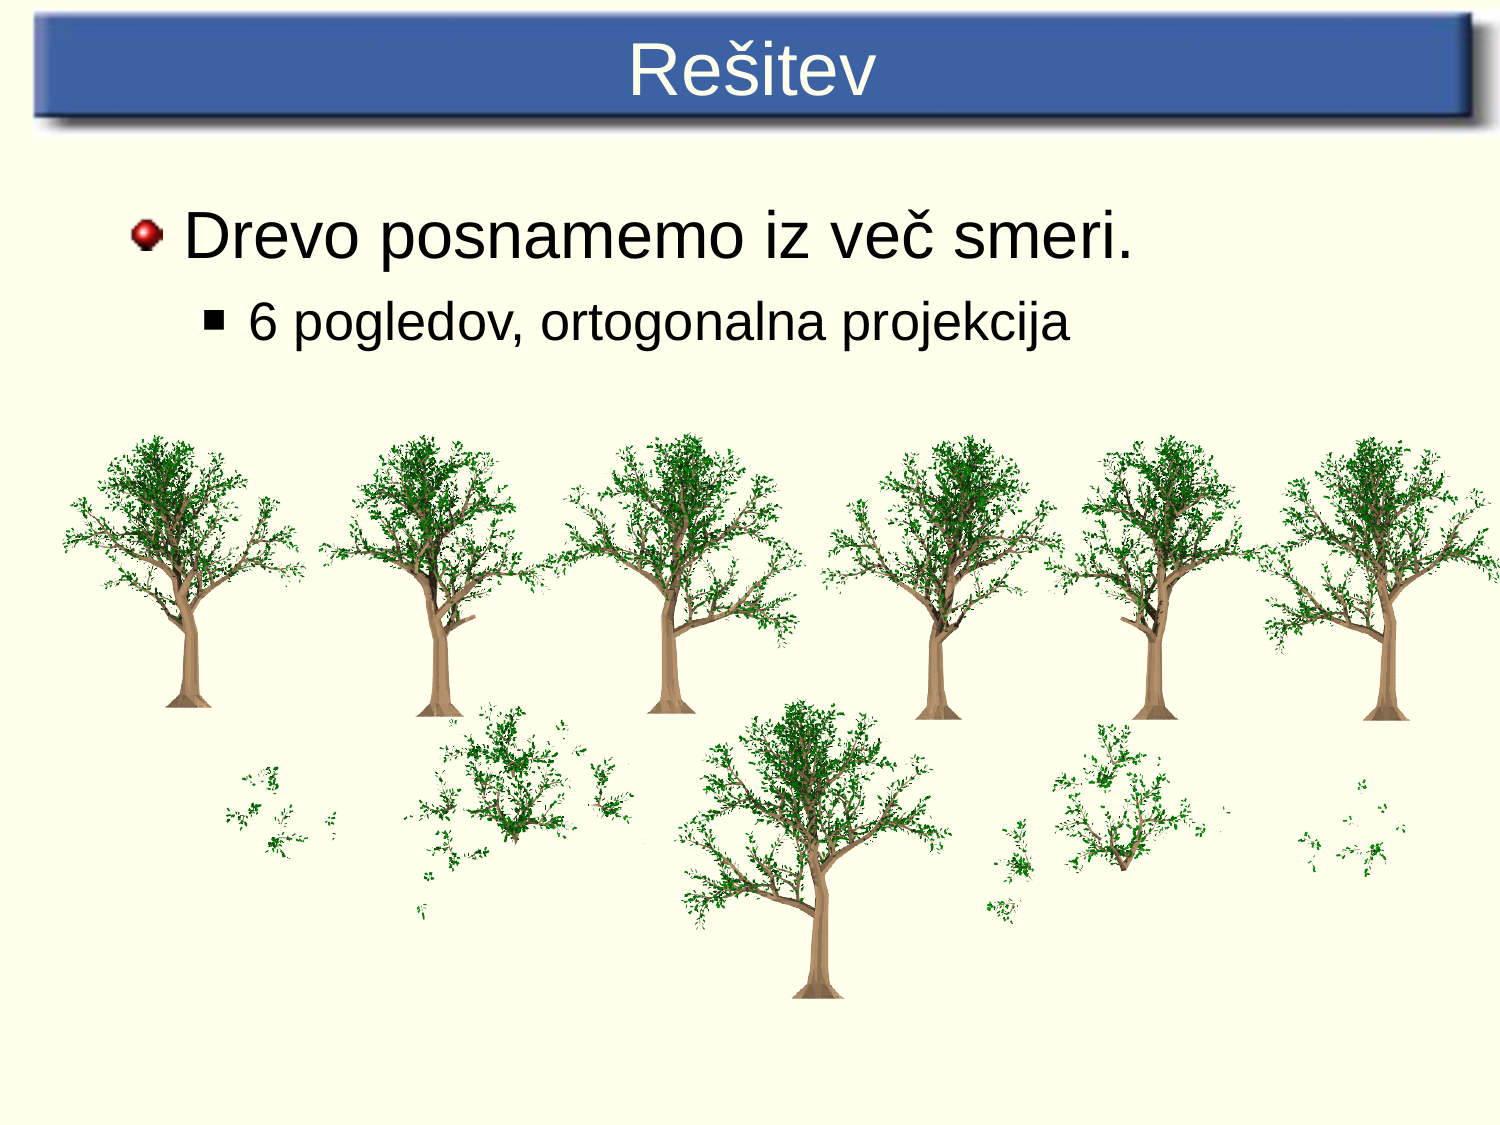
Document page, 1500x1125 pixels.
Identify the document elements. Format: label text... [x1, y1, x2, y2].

list Drevo posnamemo iz več smeri. 6 pogledov, ortogonalna projekcija [112, 184, 1350, 435]
chart [0, 432, 1500, 999]
title Rešitev [96, 6, 1409, 120]
picture [32, 9, 1500, 137]
